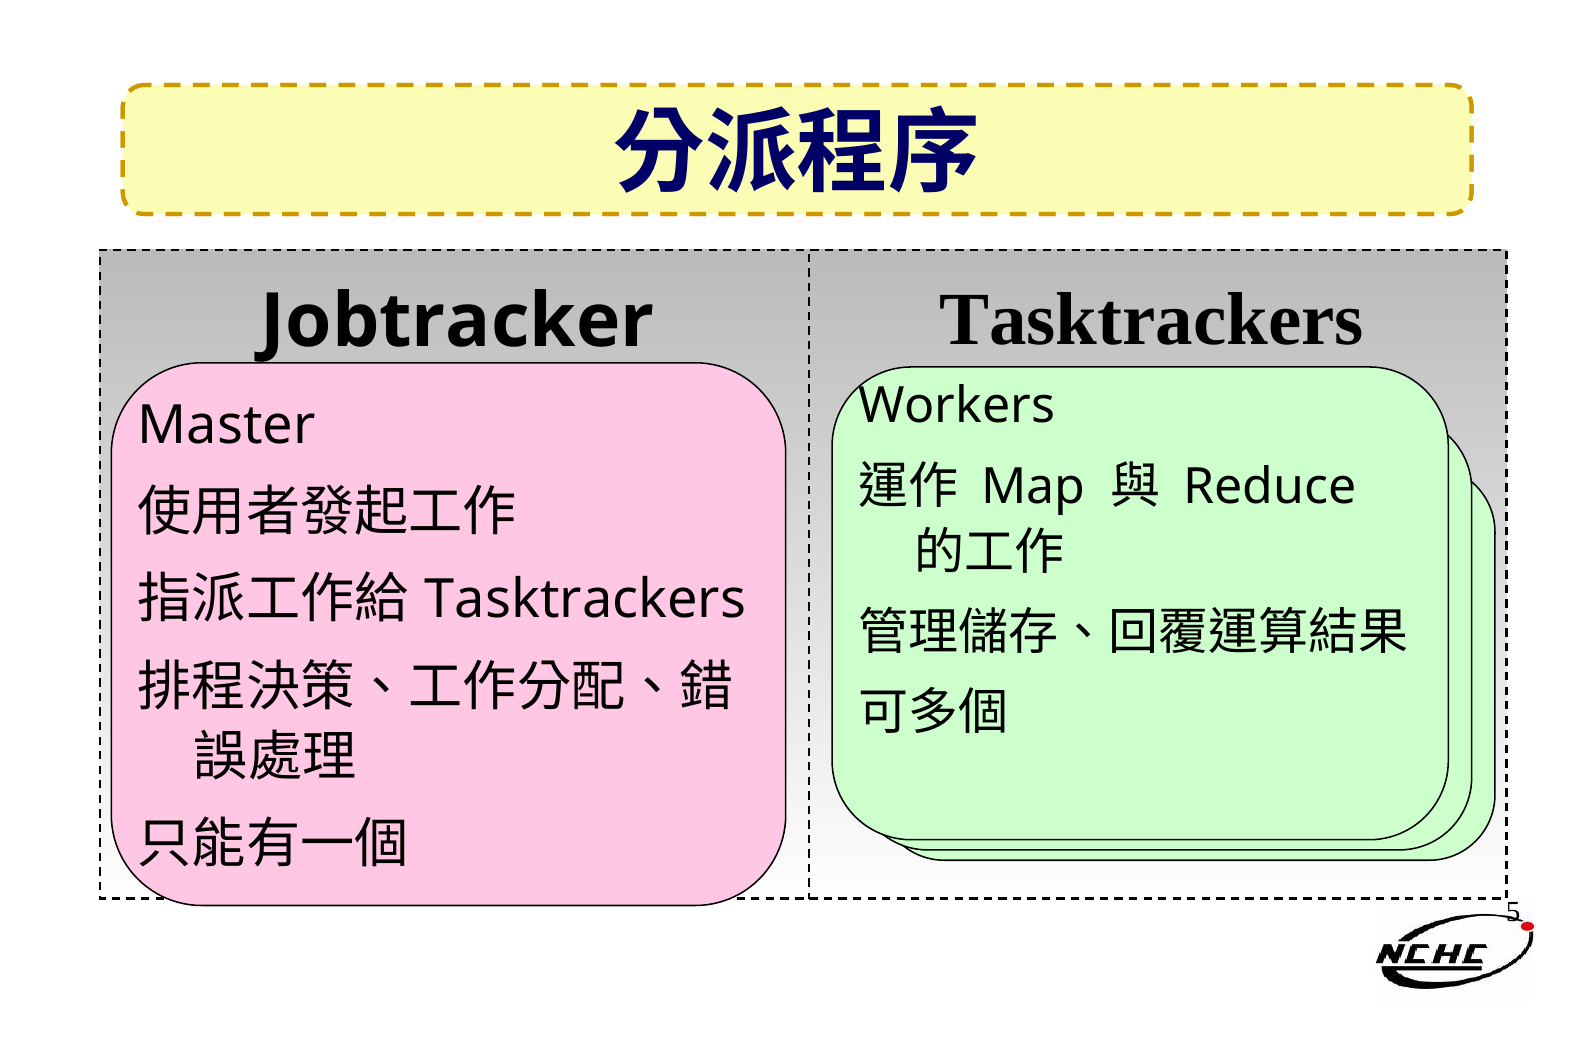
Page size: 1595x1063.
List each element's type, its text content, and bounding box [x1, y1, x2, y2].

text_box <編號> [1363, 884, 1536, 948]
picture [1375, 948, 1536, 1004]
text_box Jobtracker [118, 263, 798, 369]
text_box Workers 運作 Map 與 Reduce 的工作 管理儲存、回覆運算結果 可多個 [843, 377, 1425, 811]
text_box Tasktrackers [826, 261, 1477, 368]
text_box [99, 249, 1507, 906]
title 分派程序 [169, 85, 1425, 205]
list Master 使用者發起工作 指派工作給Tasktrackers 排程決策、工作分配、錯誤處理 只能有一個 [122, 382, 774, 877]
